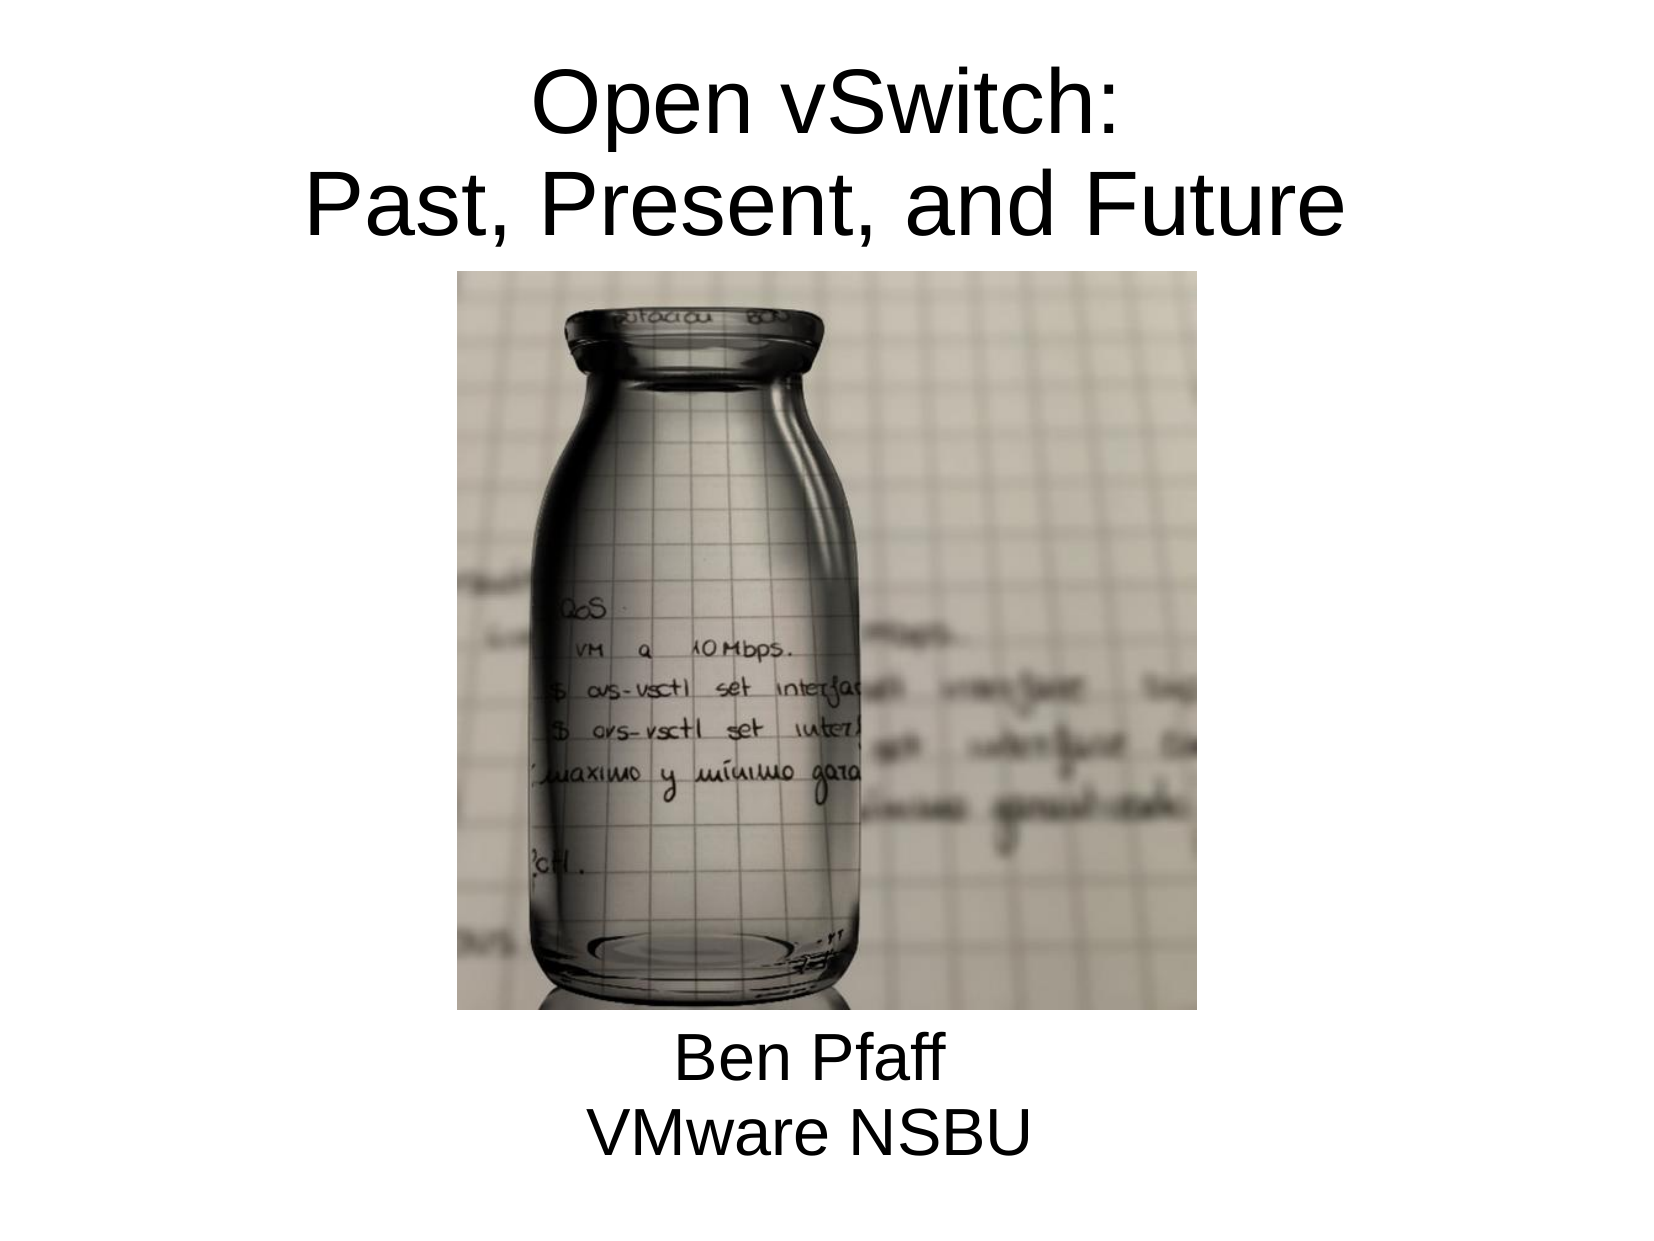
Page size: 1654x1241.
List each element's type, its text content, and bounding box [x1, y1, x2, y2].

subtitle Ben Pfaff VMware NSBU [82, 960, 1538, 1170]
picture [457, 271, 1197, 1011]
title Open vSwitch: Past, Present, and Future [82, 49, 1571, 257]
